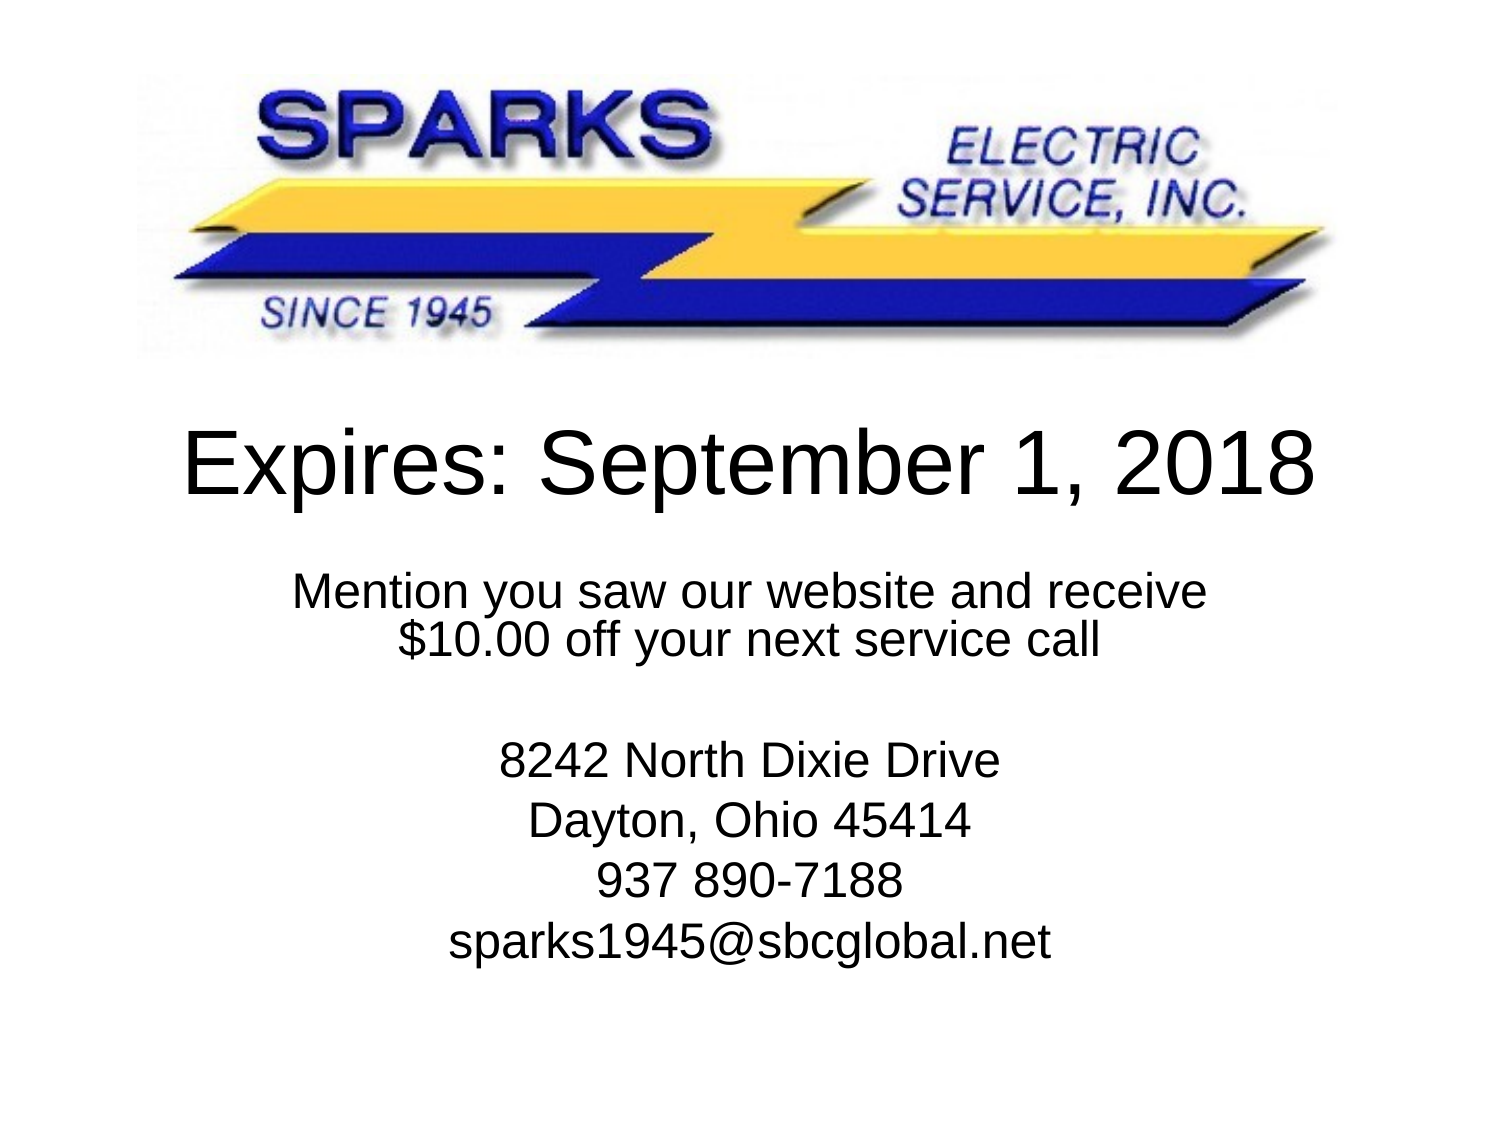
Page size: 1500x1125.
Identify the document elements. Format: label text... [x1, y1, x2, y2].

text_box Mention you saw our website and receive $10.00 off your next service call 8242 North Dixie Drive Dayton, Ohio 45414 937 890-7188 sparks1945@sbcglobal.net [225, 562, 1276, 1013]
picture [137, 74, 1348, 359]
title Expires: September 1, 2018 [112, 337, 1388, 579]
